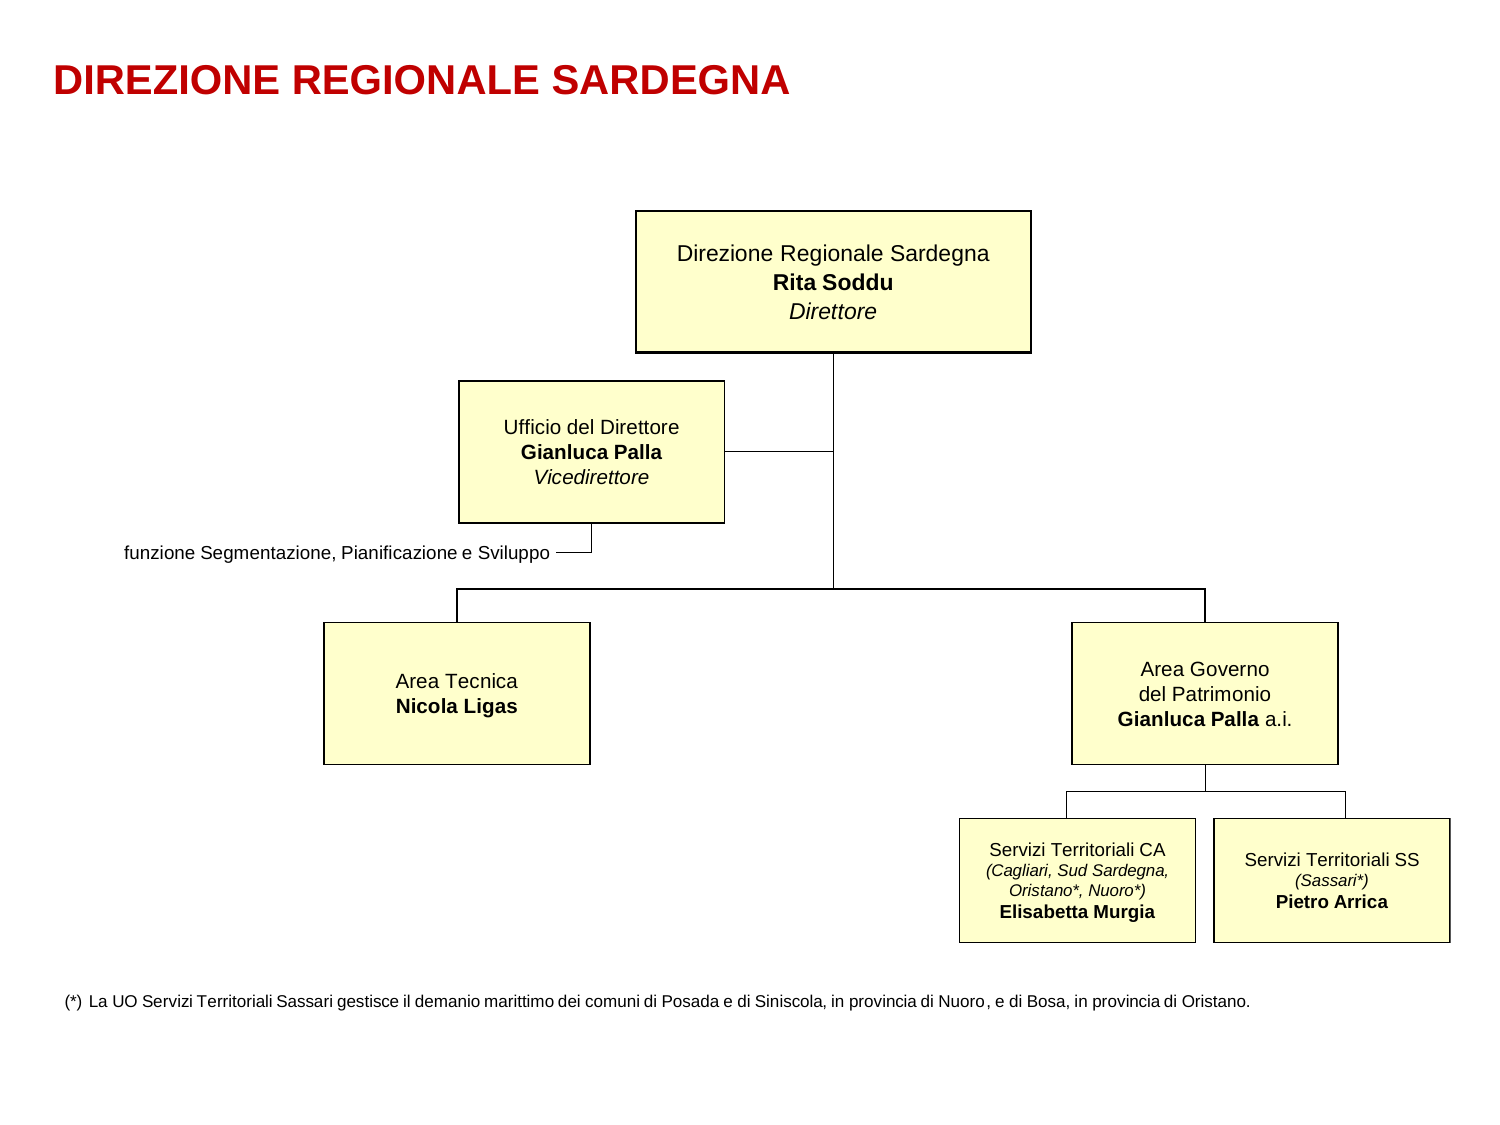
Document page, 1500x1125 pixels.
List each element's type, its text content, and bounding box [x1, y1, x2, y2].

text_box DIREZIONE REGIONALE SARDEGNA [38, 45, 1500, 128]
picture [49, 209, 1451, 1022]
